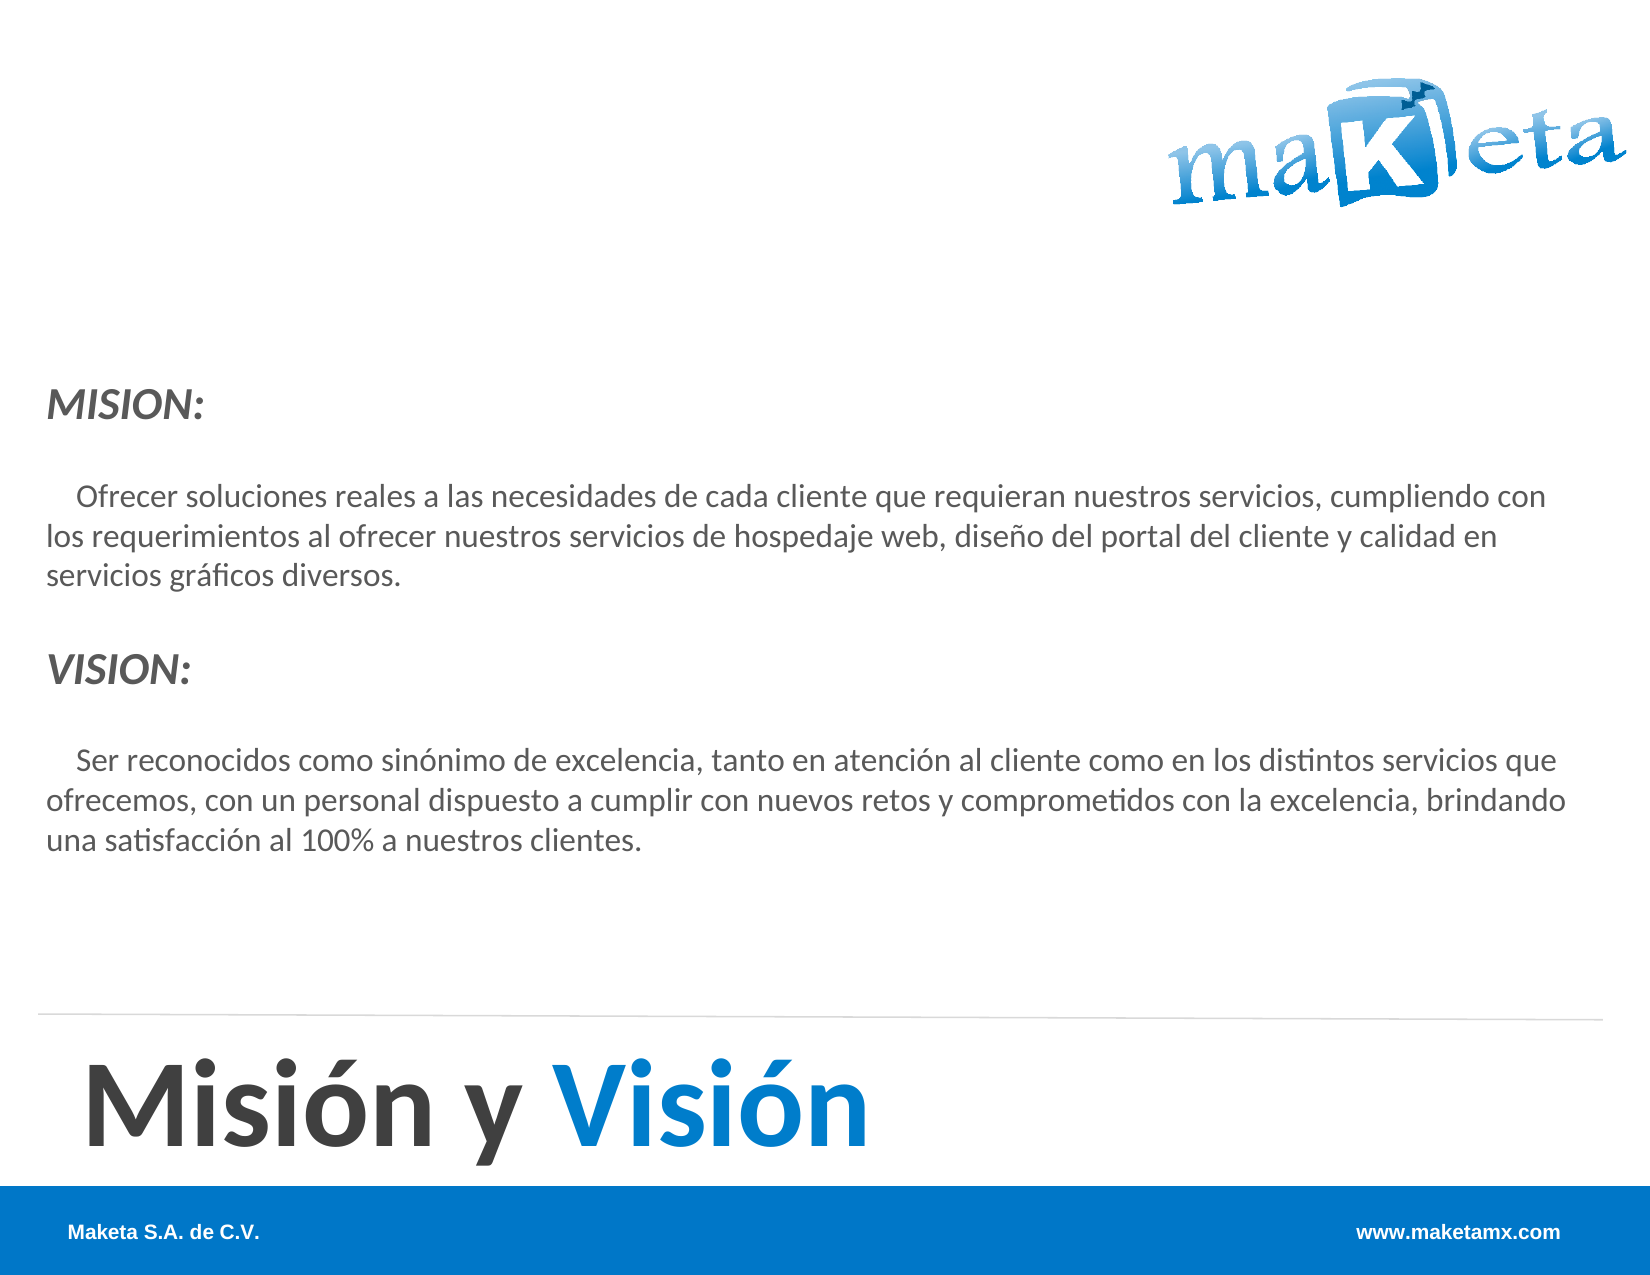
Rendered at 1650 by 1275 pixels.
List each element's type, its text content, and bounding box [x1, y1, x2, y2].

text_box Misión y Visión [67, 1013, 887, 1180]
picture [0, 1186, 1650, 1275]
picture [1166, 65, 1627, 224]
